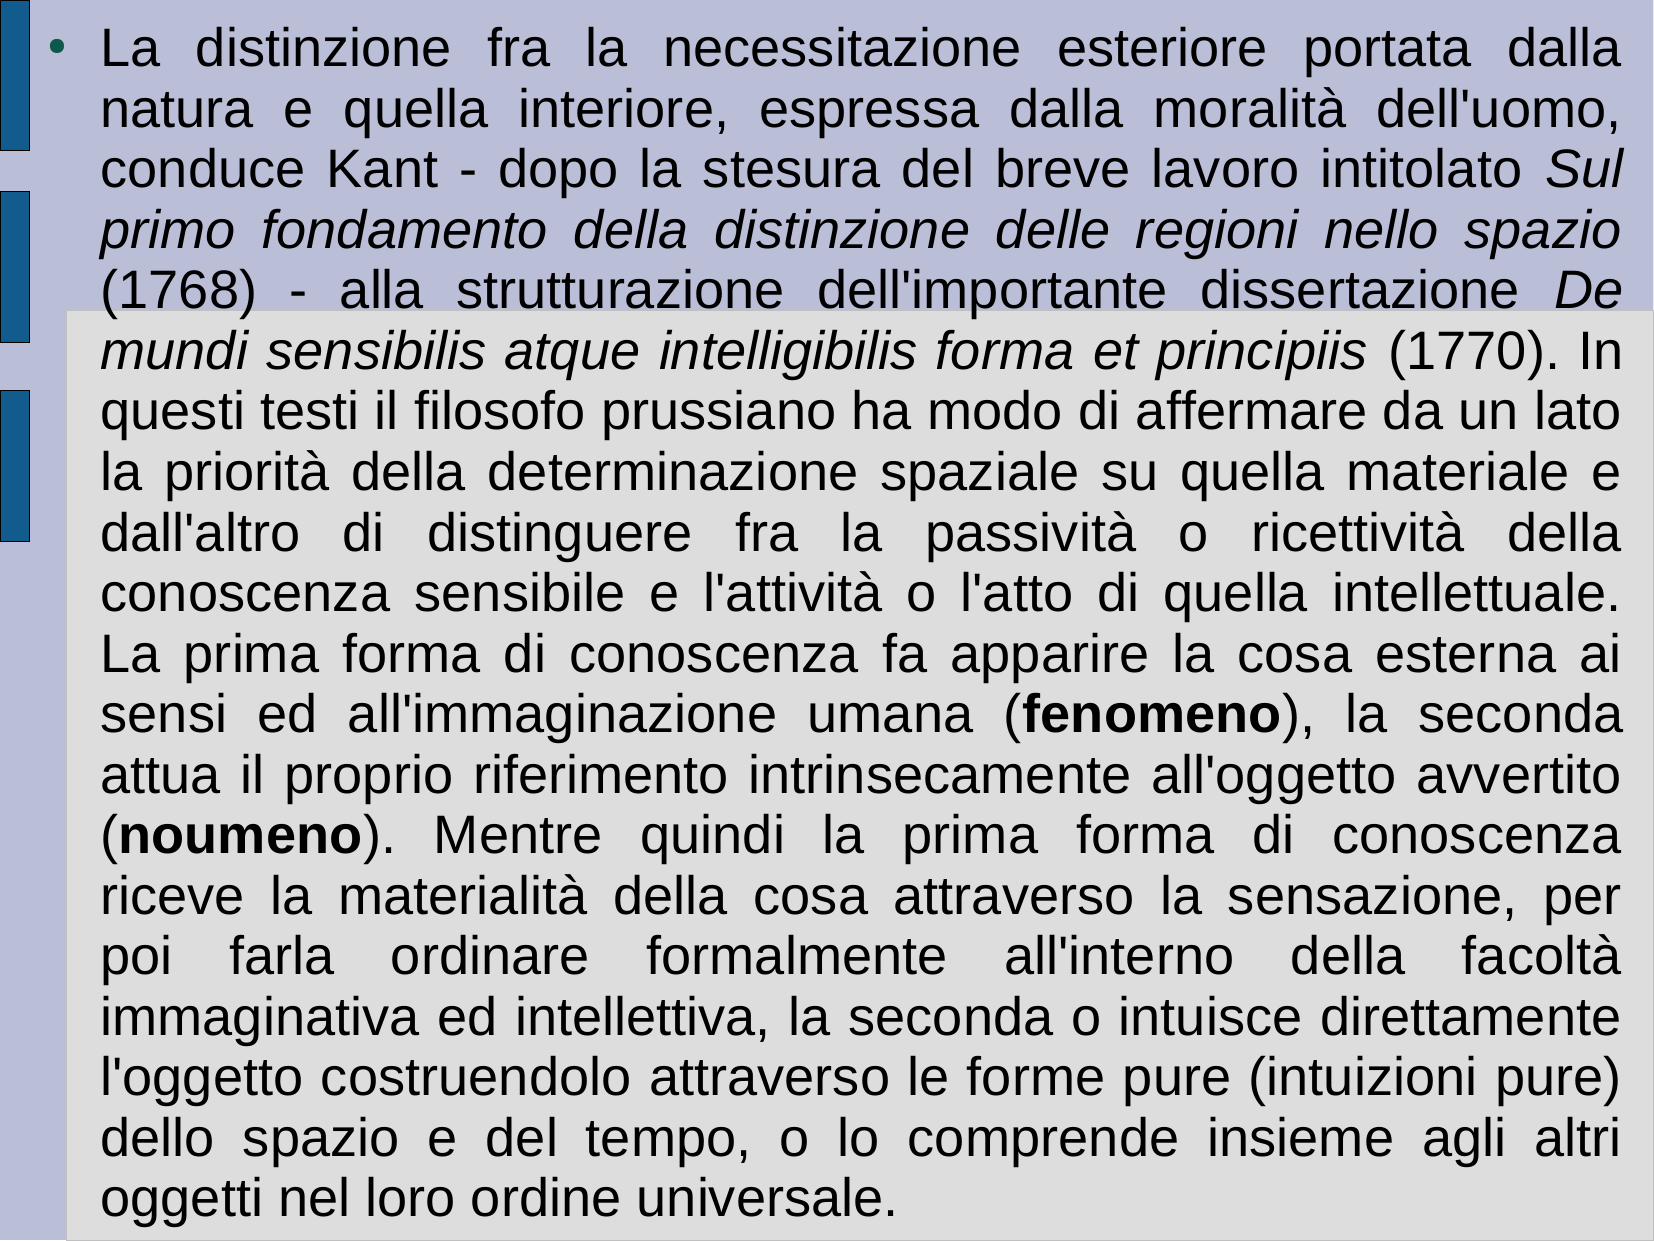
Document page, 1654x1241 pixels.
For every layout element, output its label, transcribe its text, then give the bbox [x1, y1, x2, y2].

list La distinzione fra la necessitazione esteriore portata dalla natura e quella interiore, espressa dalla moralità dell'uomo, conduce Kant - dopo la stesura del breve lavoro intitolato Sul primo fondamento della distinzione delle regioni nello spazio (1768) - alla strutturazione dell'importante dissertazione De mundi sensibilis atque intelligibilis forma et principiis (1770). In questi testi il filosofo prussiano ha modo di affermare da un lato la priorità della determinazione spaziale su quella materiale e dall'altro di distinguere fra la passività o ricettività della conoscenza sensibile e l'attività o l'atto di quella intellettuale. La prima forma di conoscenza fa apparire la cosa esterna ai sensi ed all'immaginazione umana (fenomeno), la seconda attua il proprio riferimento intrinsecamente all'oggetto avvertito (noumeno). Mentre quindi la prima forma di conoscenza riceve la materialità della cosa attraverso la sensazione, per poi farla ordinare formalmente all'interno della facoltà immaginativa ed intellettiva, la seconda o intuisce direttamente l'oggetto costruendolo attraverso le forme pure (intuizioni pure) dello spazio e del tempo, o lo comprende insieme agli altri oggetti nel loro ordine universale. [29, 17, 1625, 1232]
